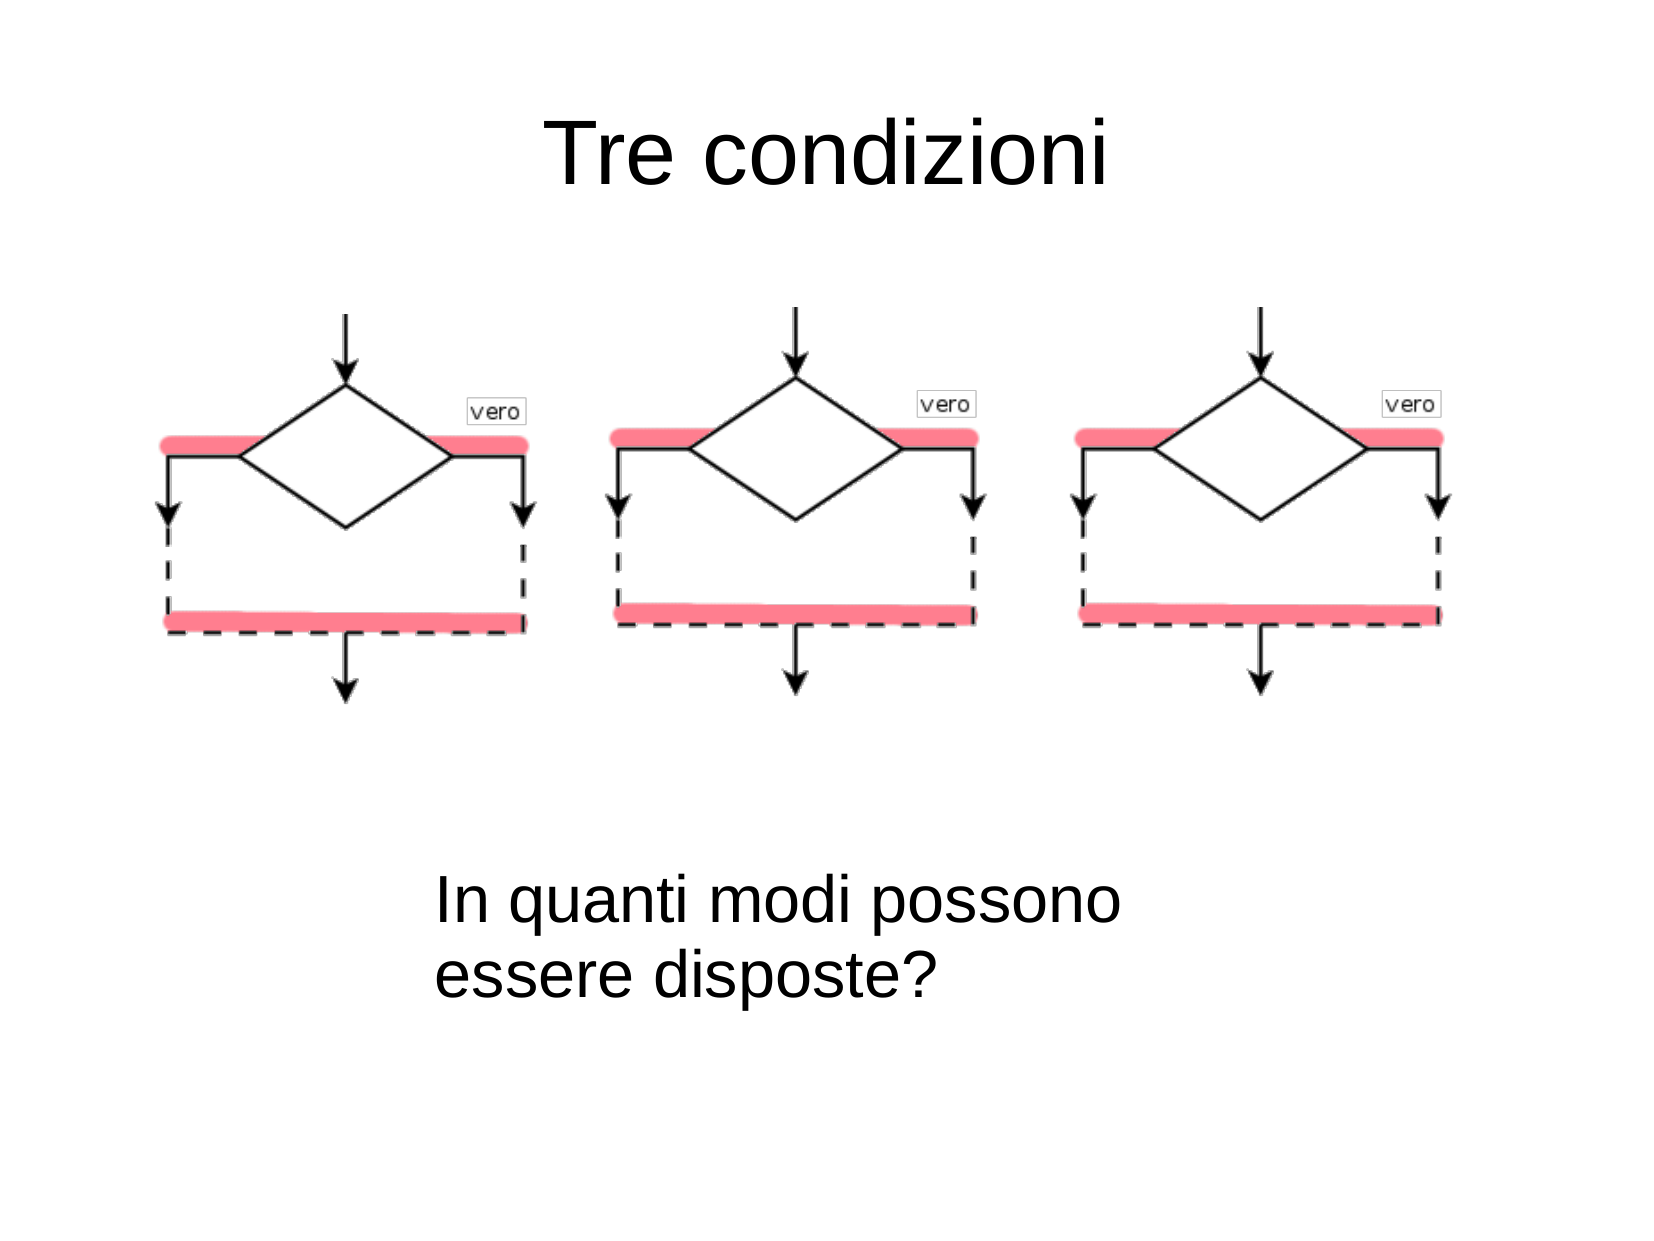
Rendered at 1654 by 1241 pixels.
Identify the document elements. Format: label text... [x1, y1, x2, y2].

picture [120, 307, 1021, 713]
text_box In quanti modi possono essere disposte? [420, 855, 1141, 1095]
title Tre condizioni [82, 49, 1571, 257]
picture [1035, 307, 1486, 706]
